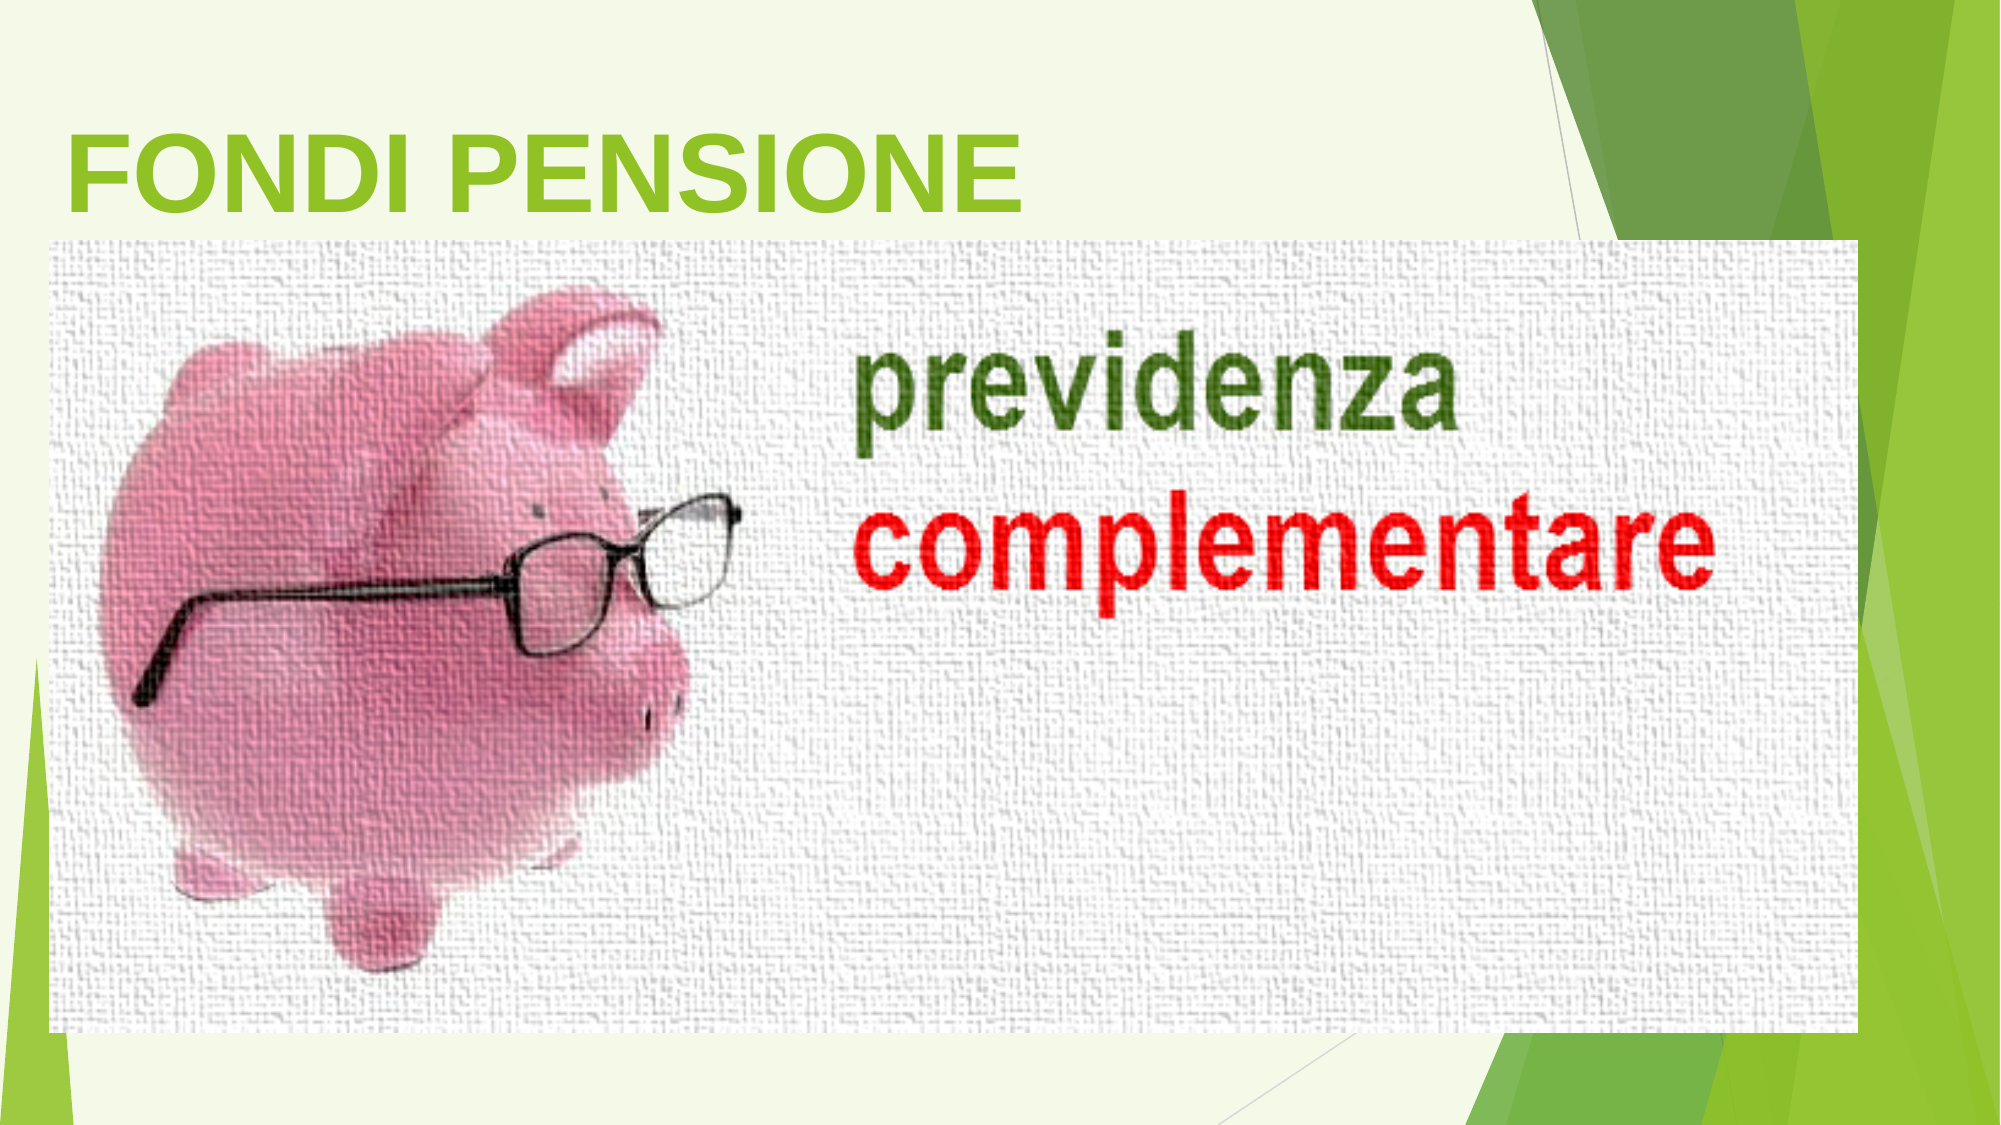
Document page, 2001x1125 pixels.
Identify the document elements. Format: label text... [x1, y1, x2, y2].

title FONDI PENSIONE [49, 92, 1333, 240]
picture [49, 240, 1858, 1033]
